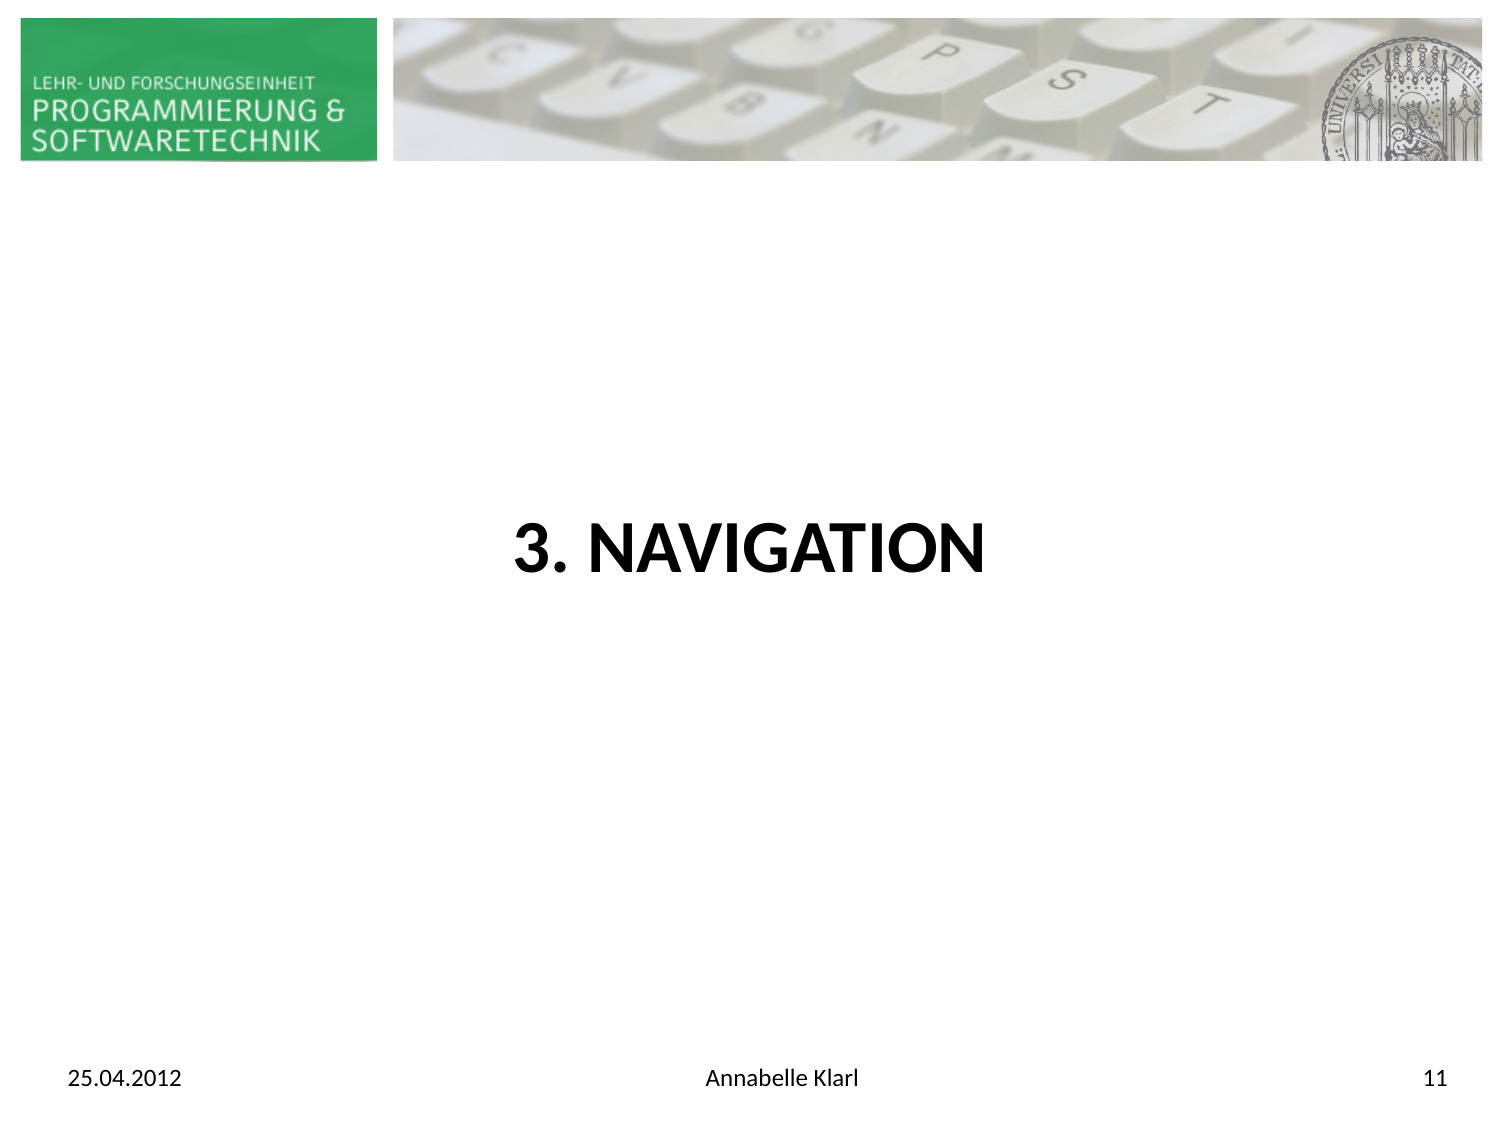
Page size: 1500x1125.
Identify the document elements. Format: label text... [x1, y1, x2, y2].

text_box 3. NAVIGATION [100, 509, 1400, 616]
picture [20, 18, 240, 162]
